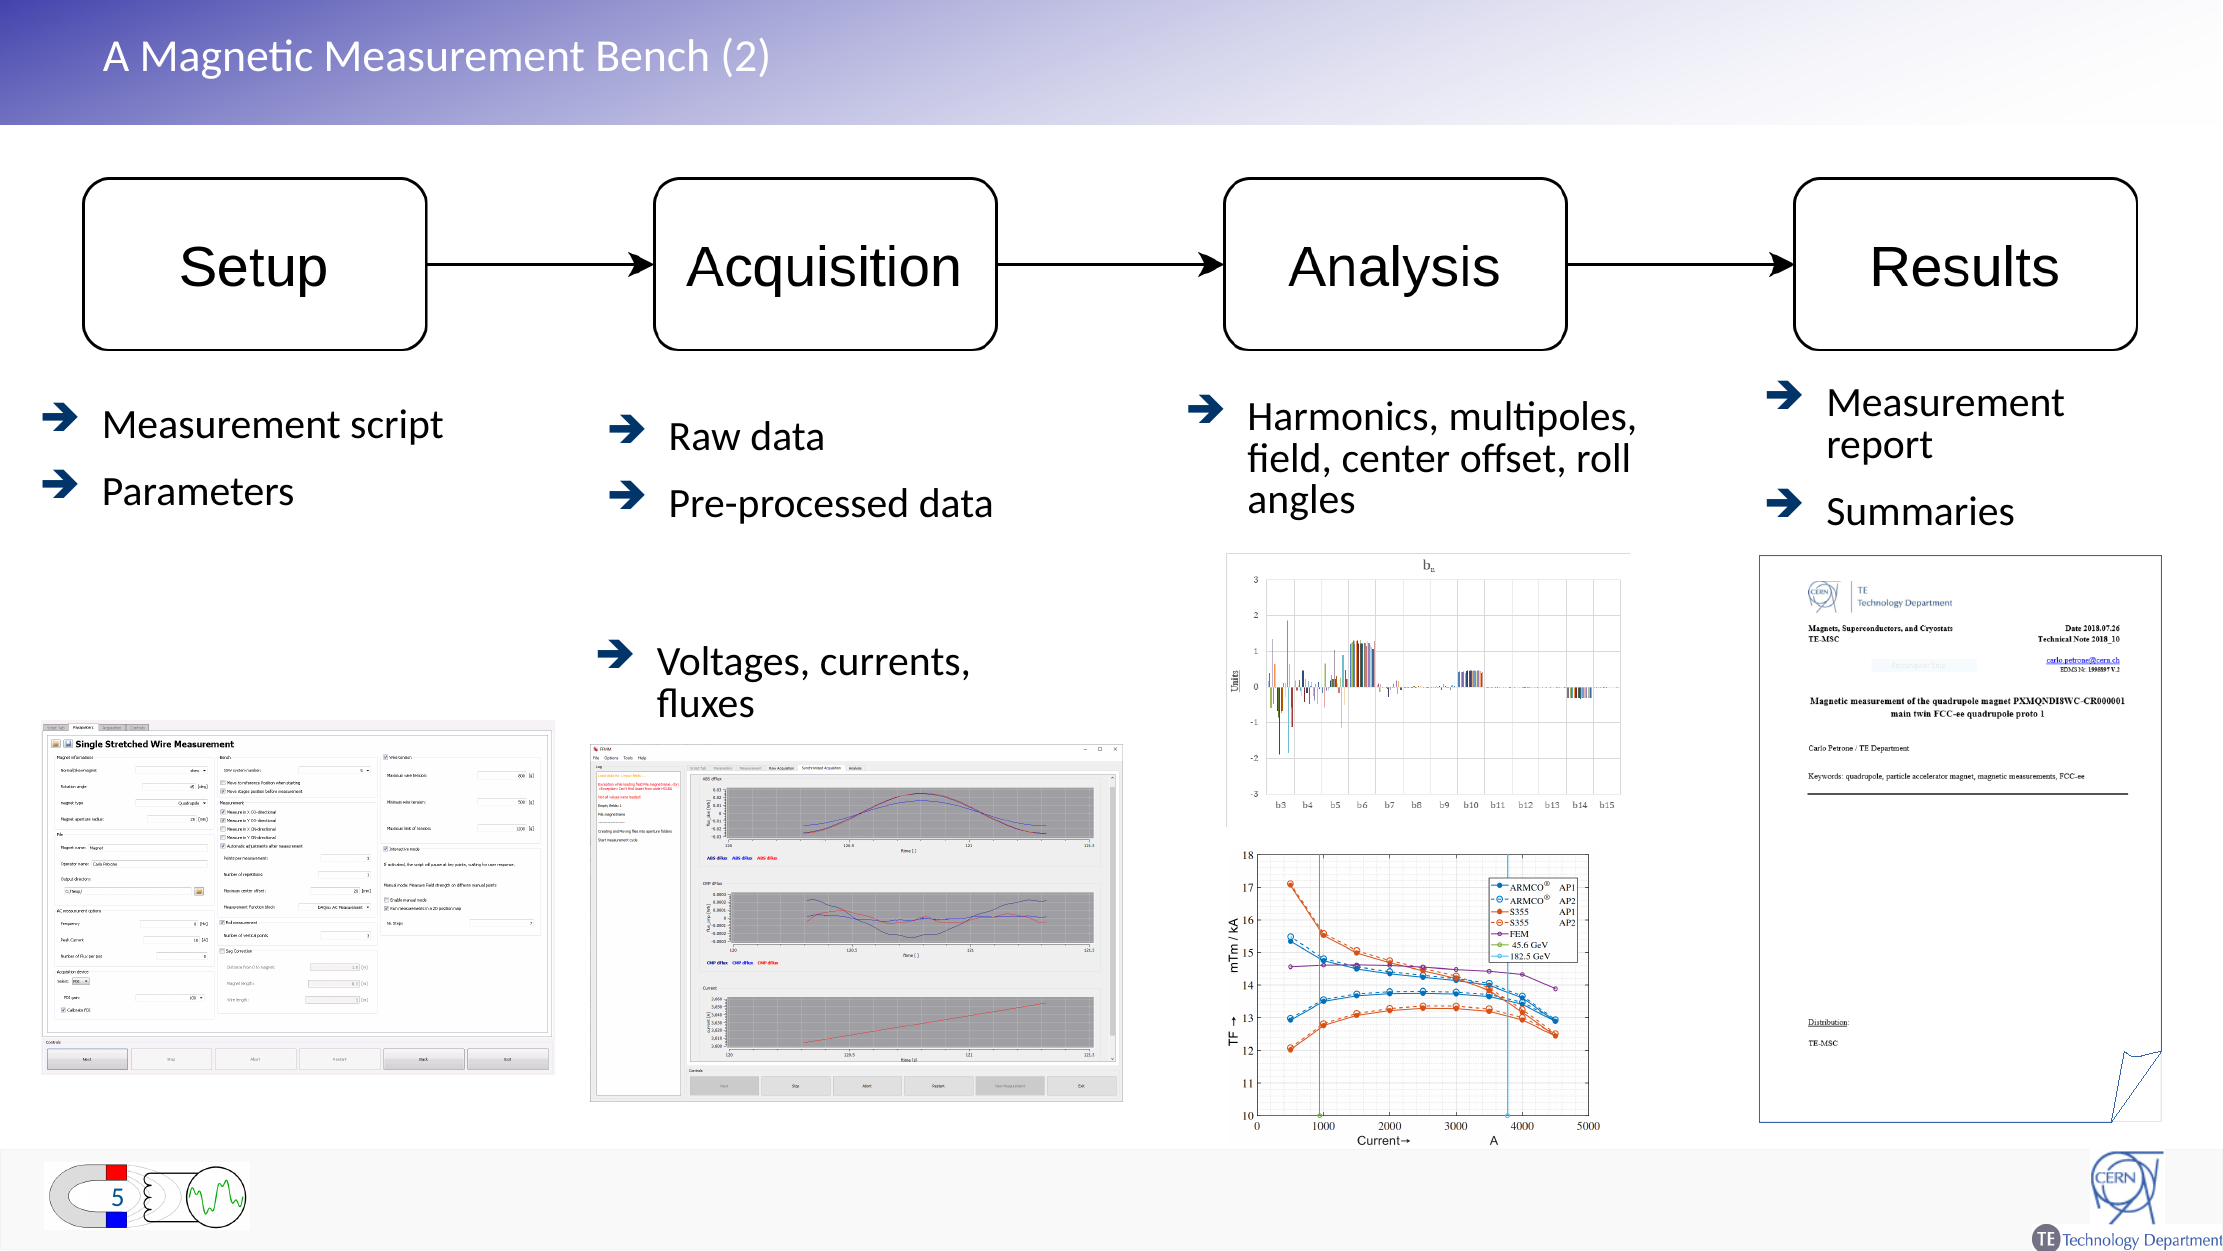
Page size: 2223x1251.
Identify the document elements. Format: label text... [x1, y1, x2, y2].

picture [44, 1162, 250, 1230]
picture [590, 744, 1123, 1102]
picture [41, 720, 556, 1075]
picture [2032, 1149, 2223, 1251]
title A Magnetic Measurement Bench (2) [94, 0, 1528, 107]
list Harmonics, multipoles, field, center offset, roll angles [1169, 352, 1689, 567]
picture [1225, 567, 1630, 827]
list Voltages, currents, fluxes [578, 576, 1099, 792]
list Measurement script Parameters [23, 352, 544, 567]
picture [1760, 556, 2162, 1123]
list Measurement report Summaries [1748, 350, 2162, 566]
picture [82, 177, 2138, 351]
picture [1228, 850, 1601, 1146]
list Raw data Pre-processed data [590, 363, 1111, 579]
